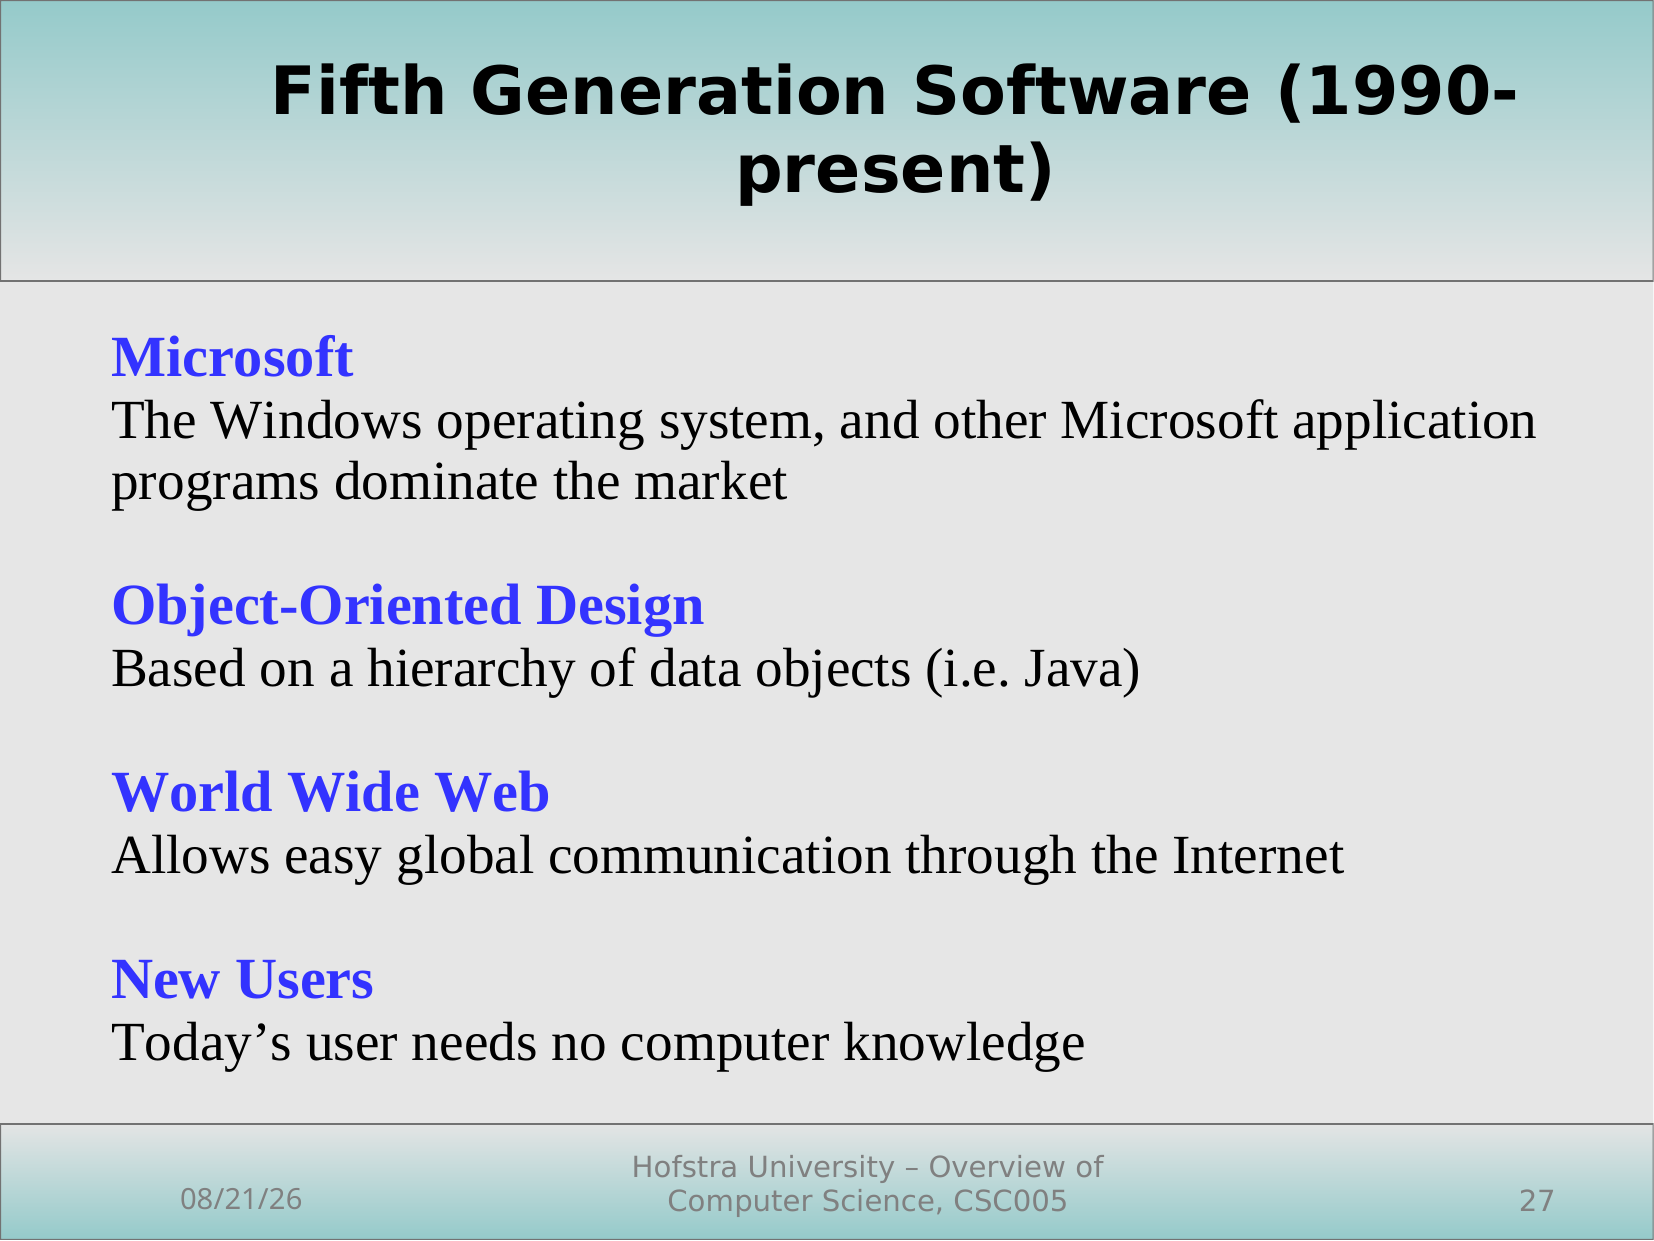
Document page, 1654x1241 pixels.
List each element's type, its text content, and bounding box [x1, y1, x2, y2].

text_box Microsoft The Windows operating system, and other Microsoft application programs dominate the market Object-Oriented Design Based on a hierarchy of data objects (i.e. Java) World Wide Web Allows easy global communication through the Internet New Users Today’s user needs no computer knowledge [96, 316, 1585, 1081]
title Fifth Generation Software (1990- present) [151, 27, 1640, 235]
